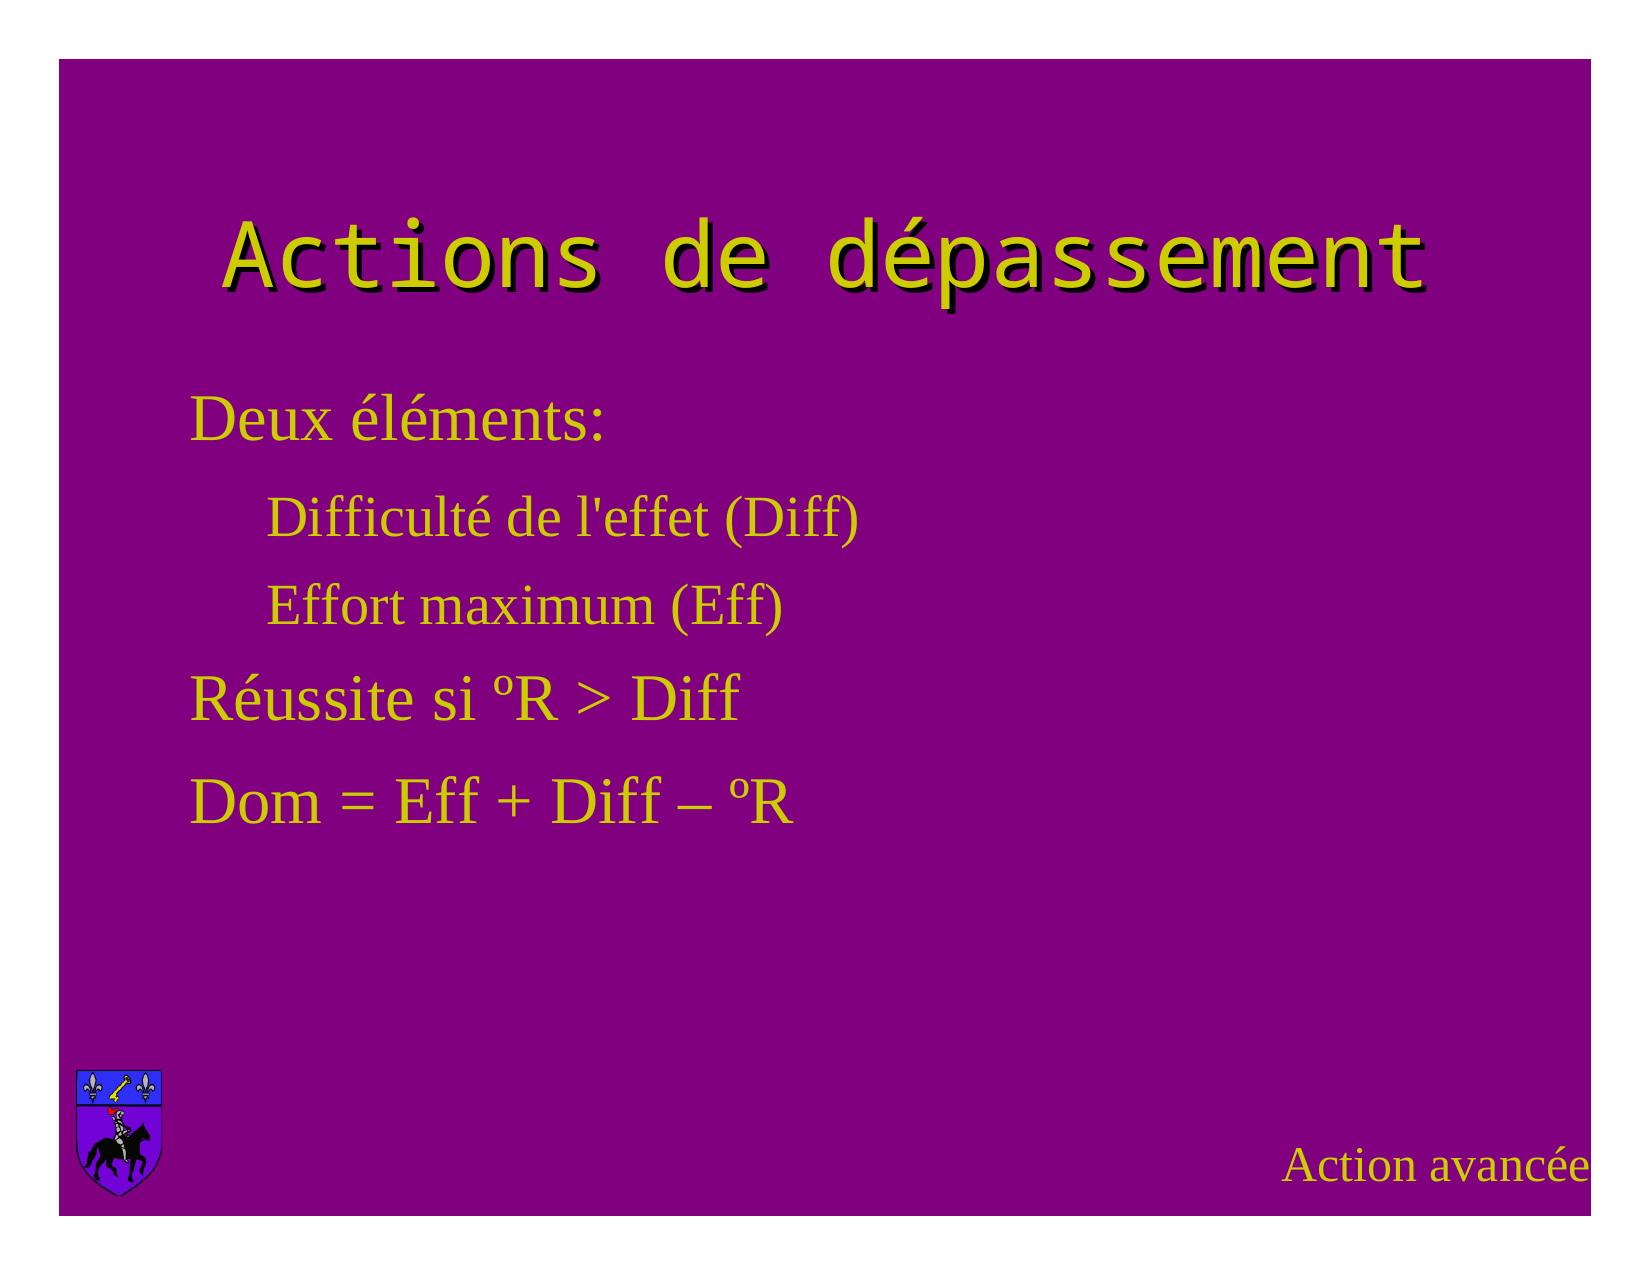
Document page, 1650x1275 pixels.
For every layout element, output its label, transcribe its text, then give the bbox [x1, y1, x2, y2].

title Actions de dépassement [171, 155, 1480, 349]
list Deux éléments: Difficulté de l'effet (Diff) Effort maximum (Eff) Réussite si ºR > Diff Dom = Eff + Diff – ºR [171, 380, 1480, 1110]
text_box Action avancée [1196, 1137, 1592, 1193]
picture [76, 1070, 162, 1196]
